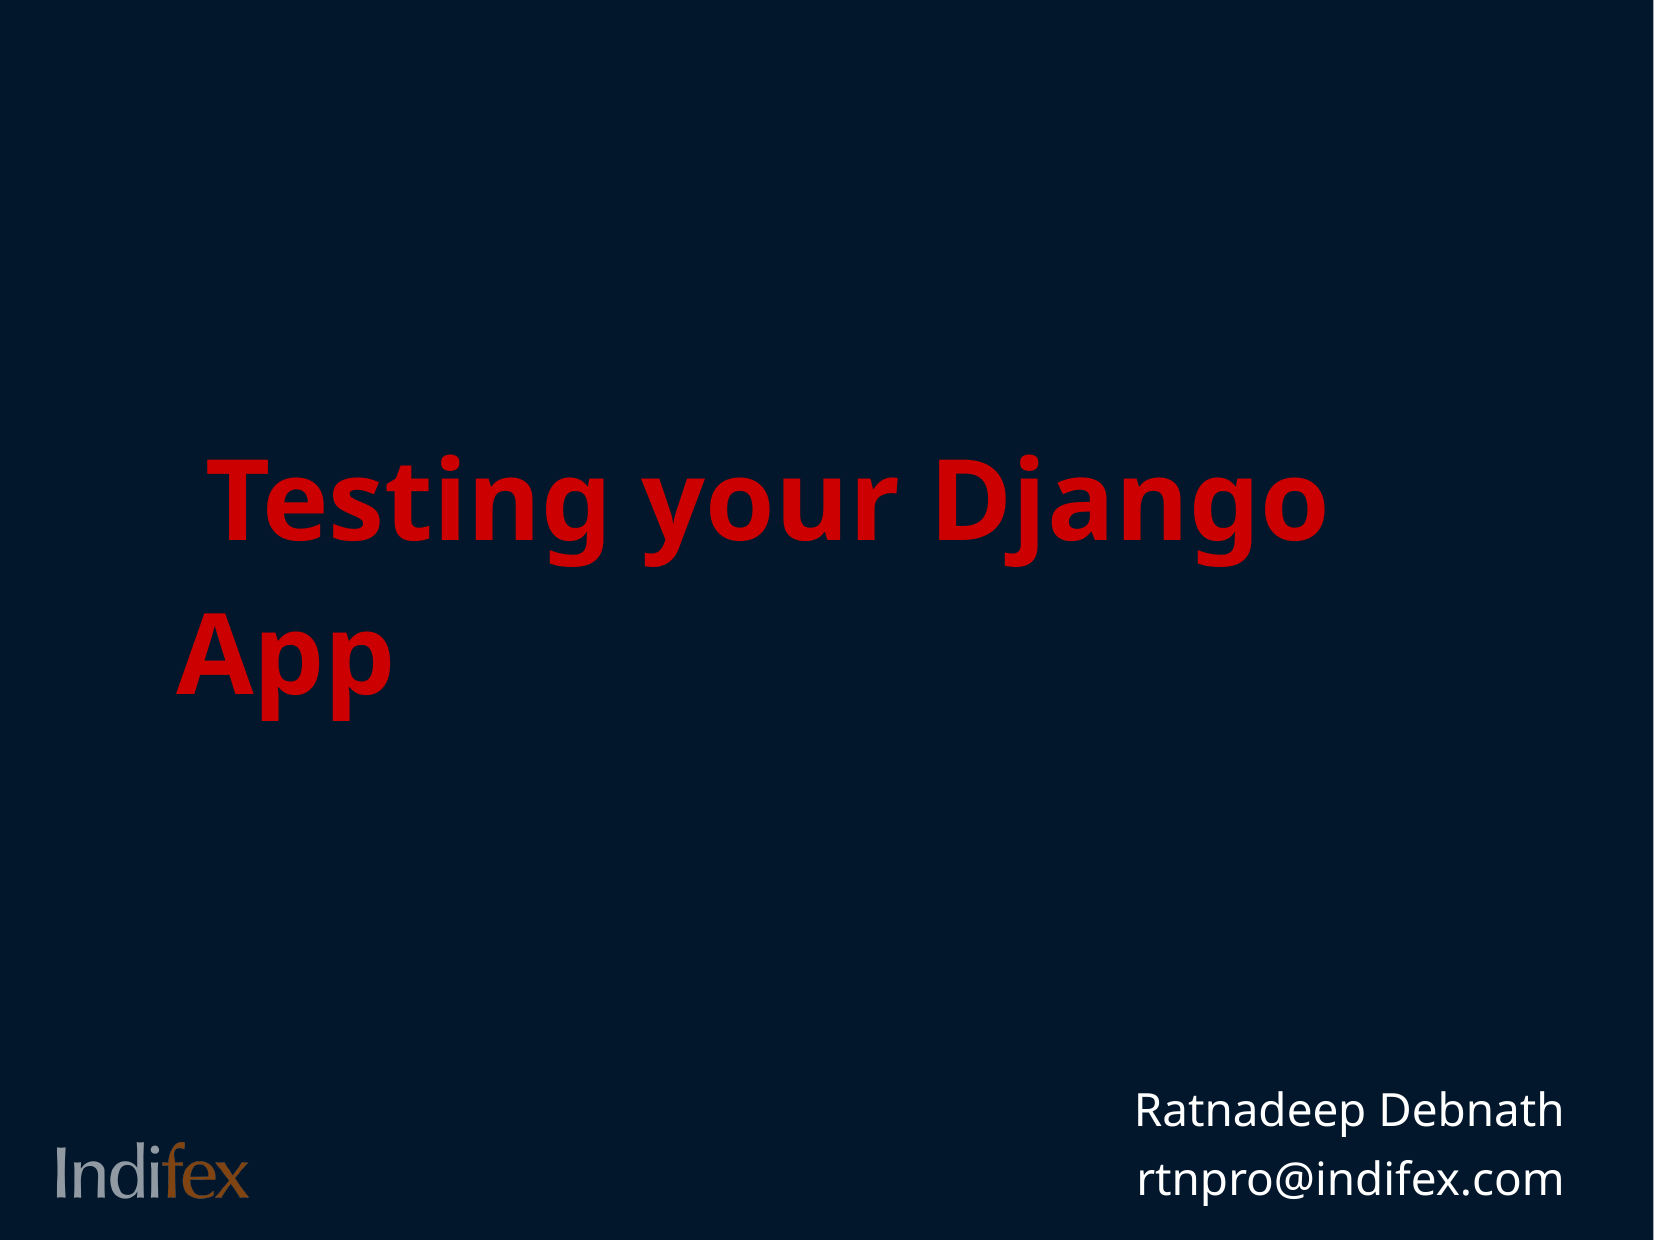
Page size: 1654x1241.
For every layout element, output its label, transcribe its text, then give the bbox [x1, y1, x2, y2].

picture [56, 1142, 249, 1241]
text_box Testing your Django App [161, 413, 1515, 564]
text_box Ratnadeep Debnath rtnpro@indifex.com [850, 610, 1565, 1241]
